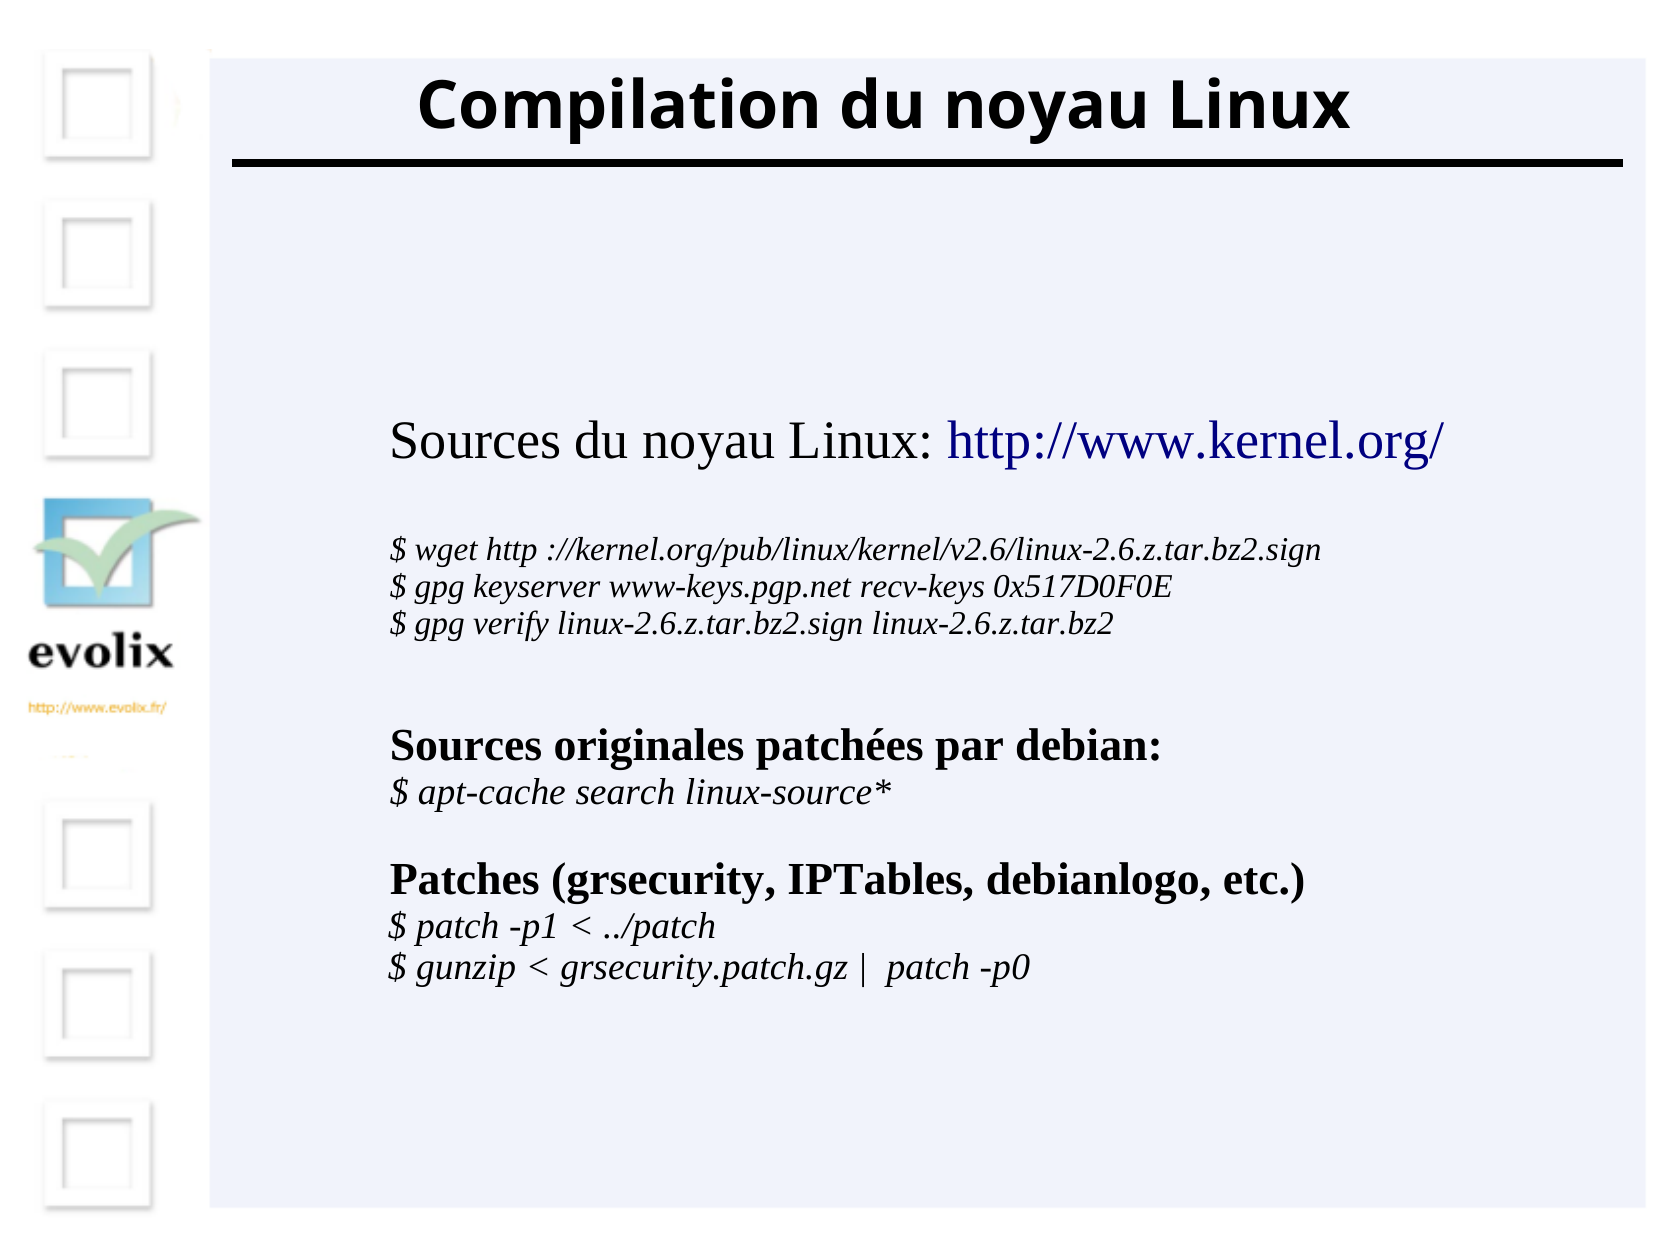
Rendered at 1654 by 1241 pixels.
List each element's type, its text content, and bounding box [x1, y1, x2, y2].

subtitle Sources du noyau Linux: http://www.kernel.org/ $ wget http ://kernel.org/pub/linux/kernel/v2.6/linux-2.6.z.tar.bz2.sign $ gpg ­keyserver www-keys.pgp.net ­recv-keys 0x517D0F0E $ gpg ­verify linux-2.6.z.tar.bz2.sign linux-2.6.z.tar.bz2 Sources originales patchées par debian: $ apt-cache search linux-source* Patches (grsecurity, IPTables, debianlogo, etc.) $ patch -p1 < ../patch $ gunzip < grsecurity.patch.gz | patch -p0 [354, 214, 1447, 1241]
title Compilation du noyau Linux [337, 36, 1431, 169]
picture [0, 49, 1654, 1218]
